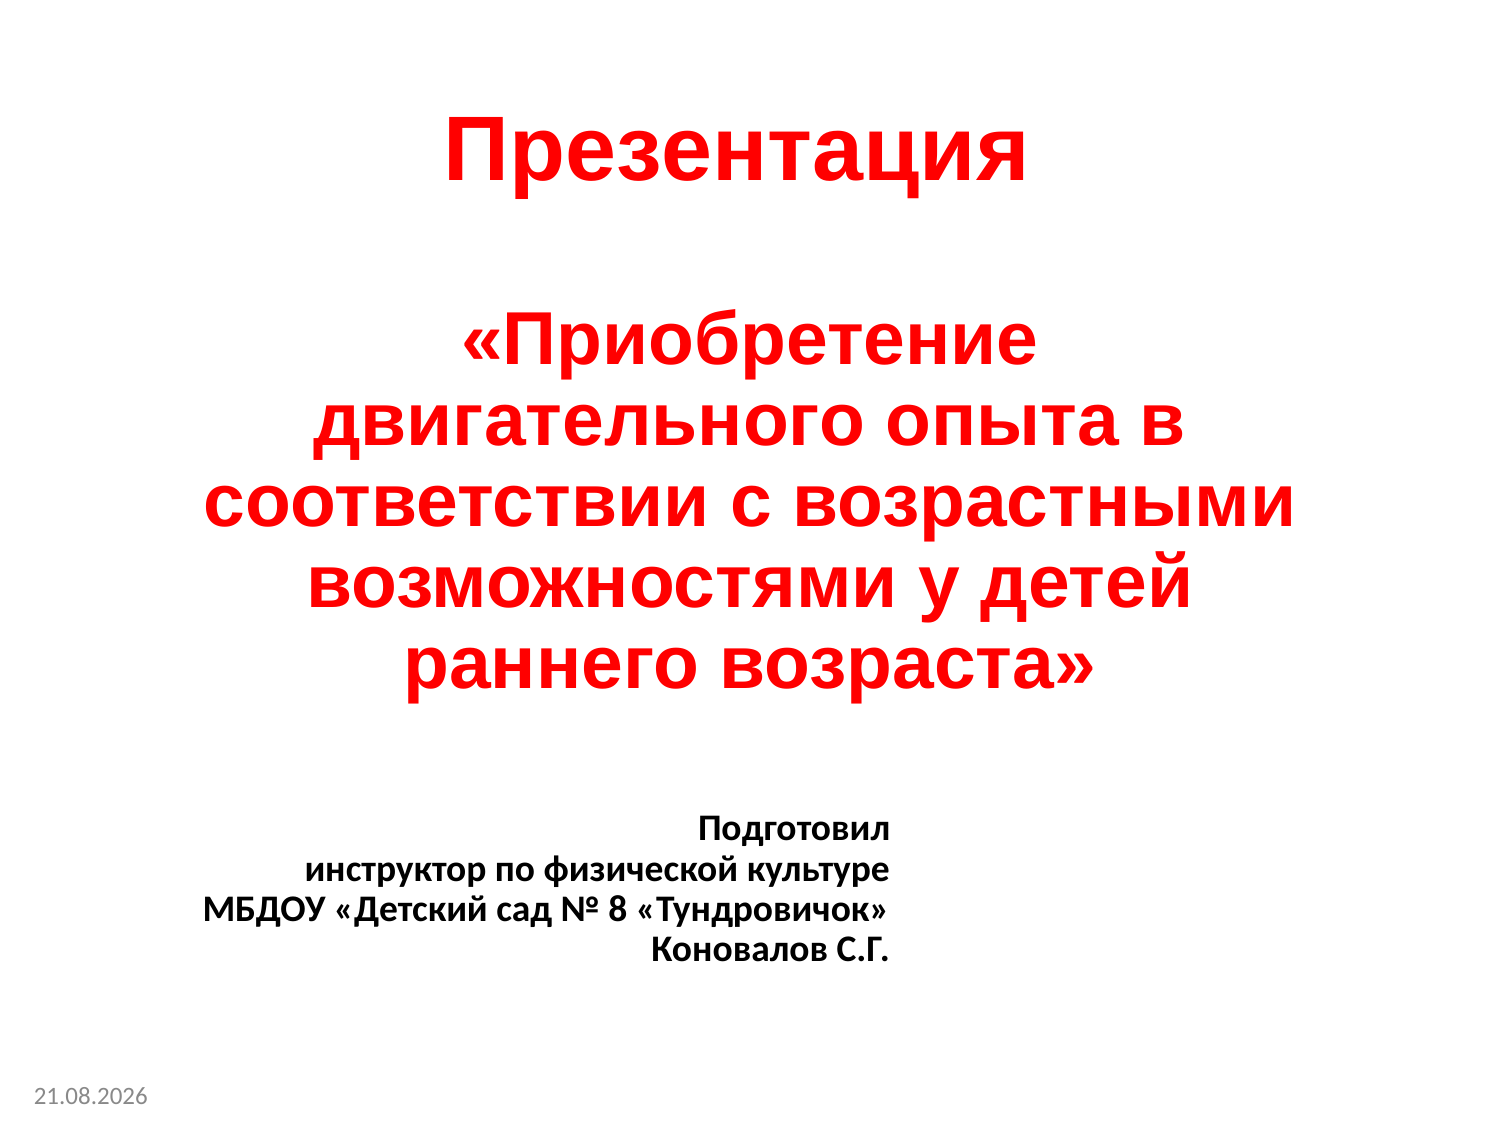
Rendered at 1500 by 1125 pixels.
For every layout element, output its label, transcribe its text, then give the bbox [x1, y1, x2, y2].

text_box 19.10.2022 [18, 1065, 357, 1125]
subtitle Подготовил инструктор по физической культуре МБДОУ «Детский сад № 8 «Тундровичок» Коновалов С.Г. [187, 800, 1313, 1072]
title Презентация «Приобретение двигательного опыта в соответствии с возрастными возможностями у детей раннего возраста» [187, 78, 1313, 712]
